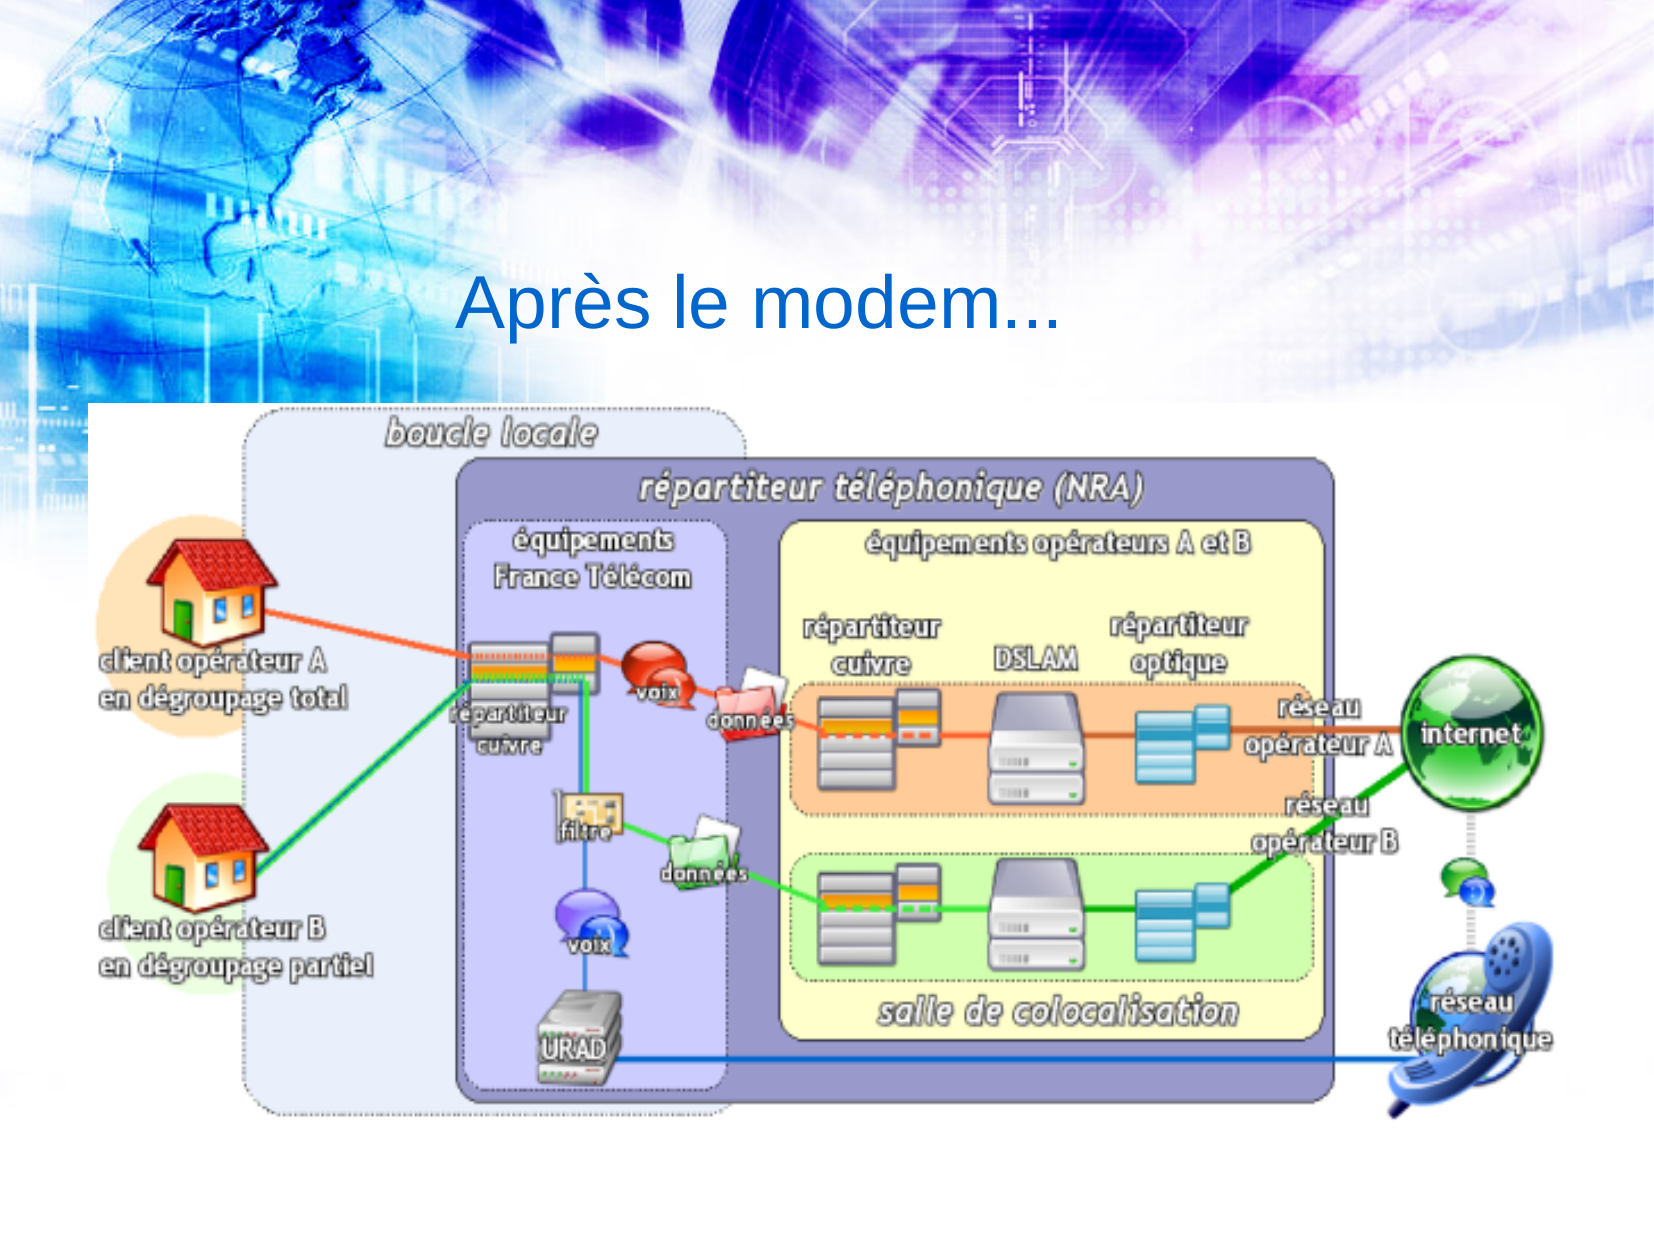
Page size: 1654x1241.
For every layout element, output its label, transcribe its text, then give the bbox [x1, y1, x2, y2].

title Après le modem... [455, 202, 1609, 404]
picture [0, 0, 1654, 1241]
